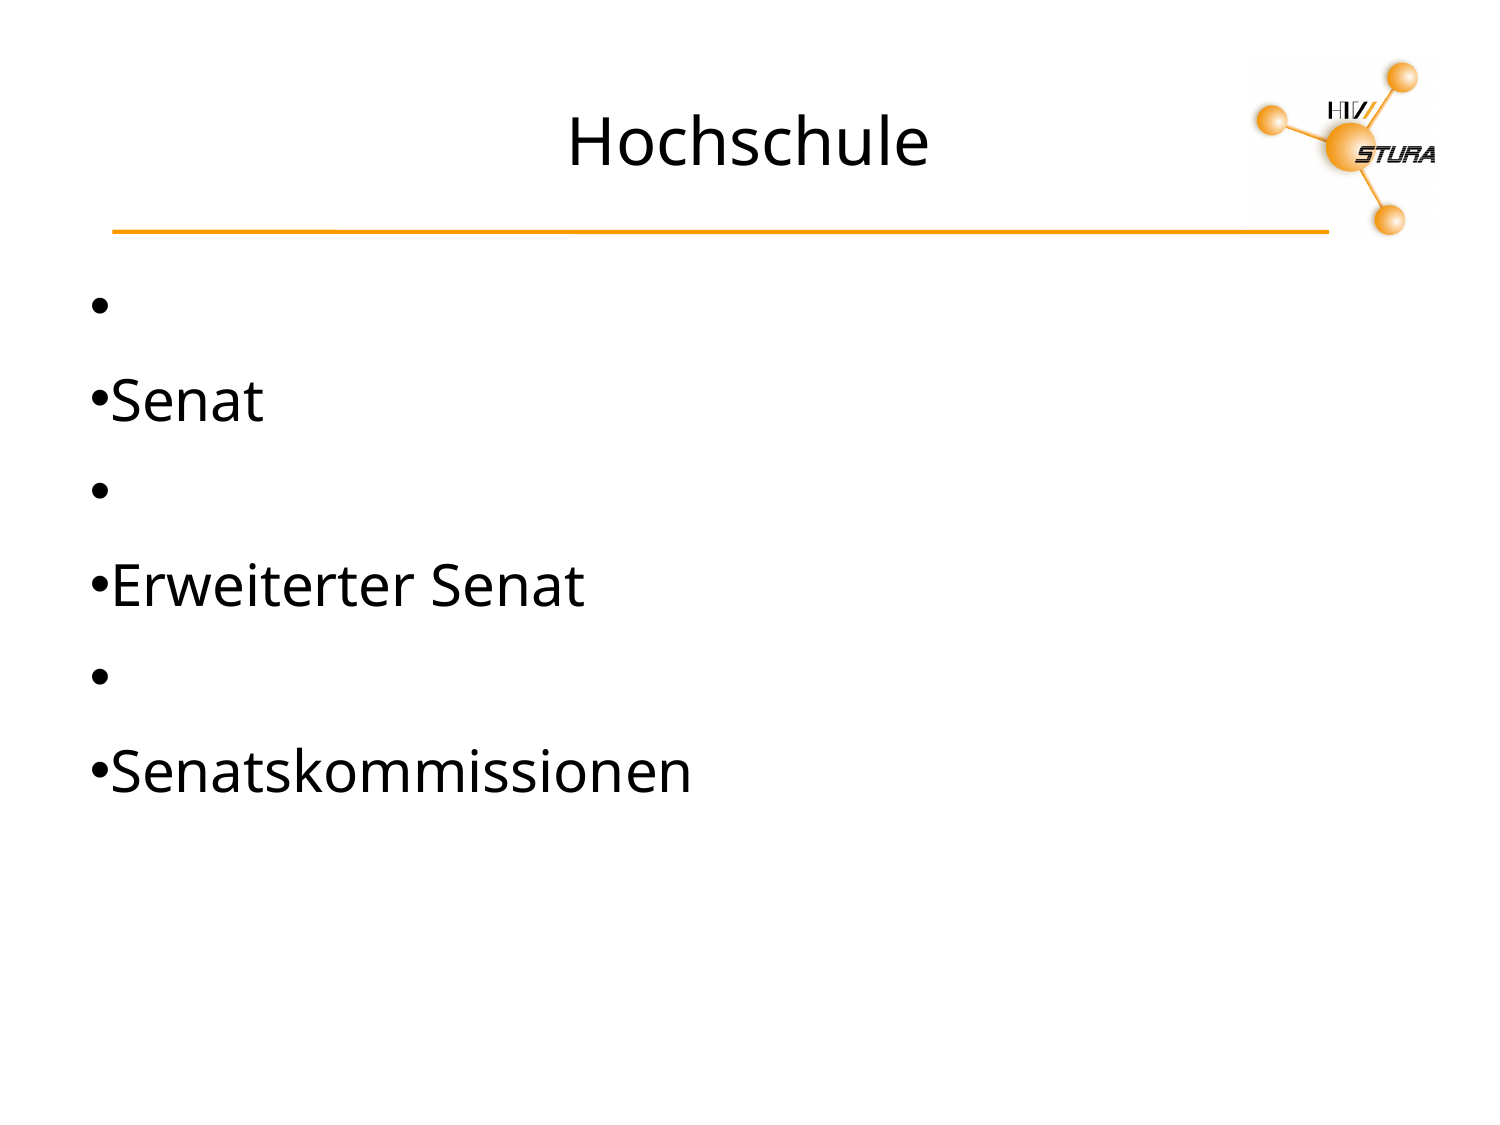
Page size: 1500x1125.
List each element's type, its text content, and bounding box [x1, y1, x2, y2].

title Hochschule [74, 90, 1424, 187]
list Senat Erweiterter Senat Senatskommissionen [75, 262, 1426, 1063]
